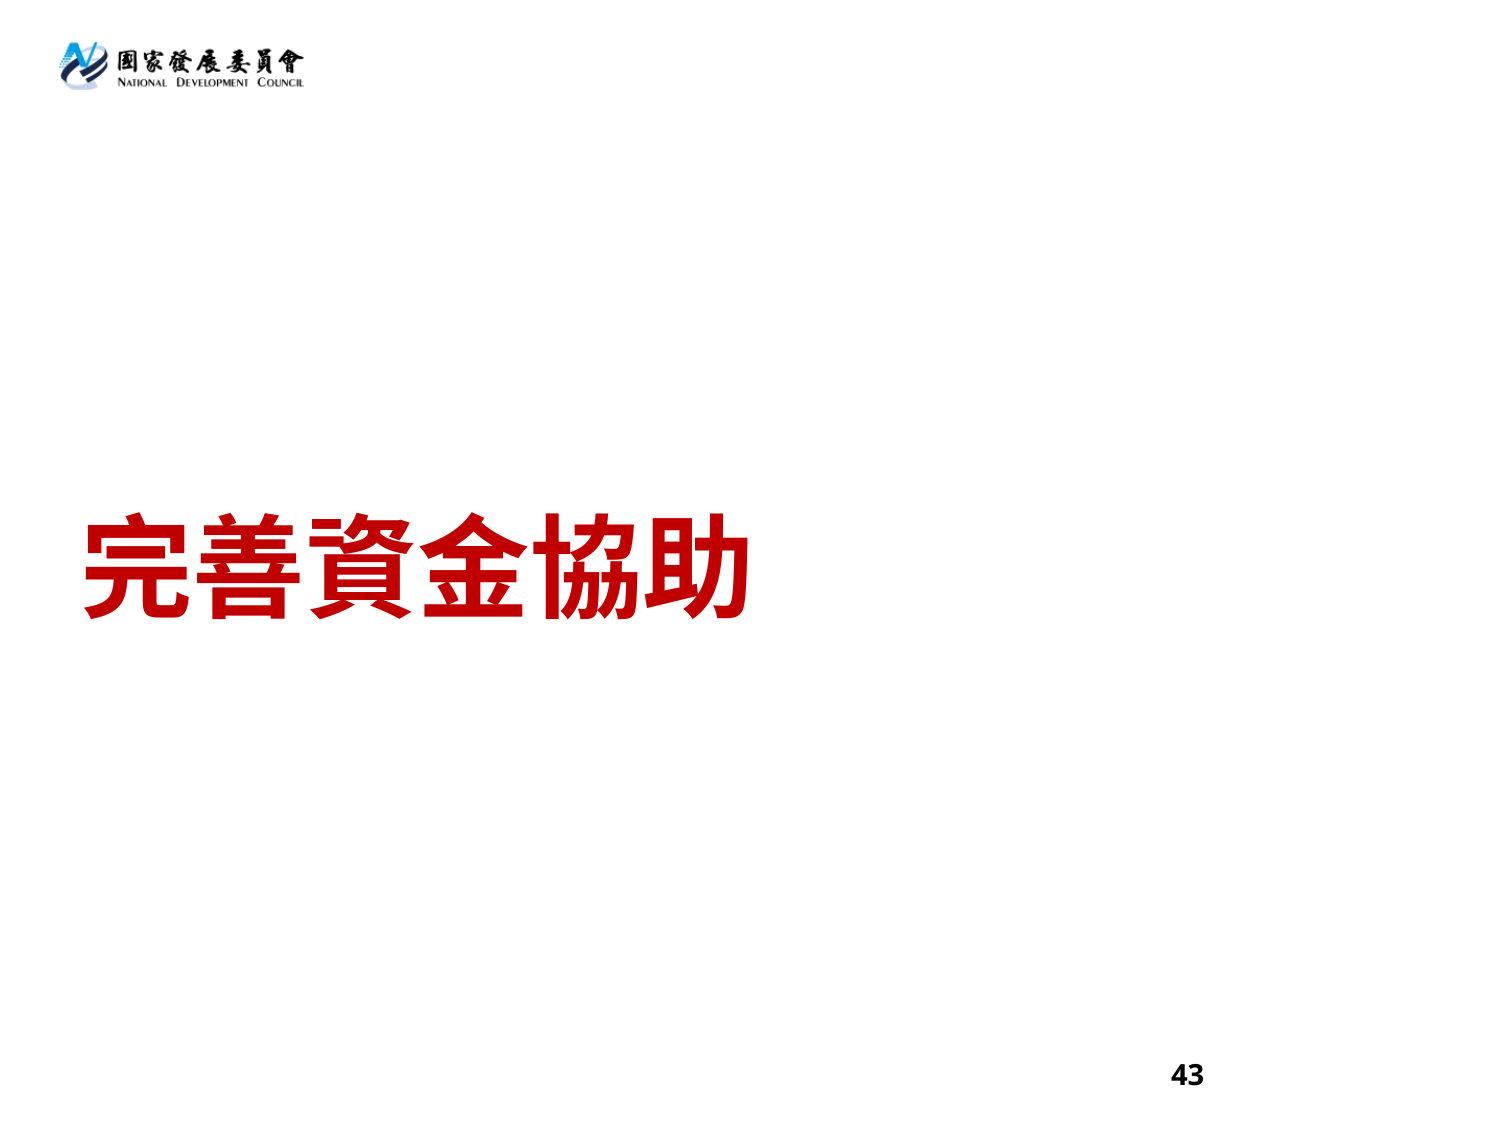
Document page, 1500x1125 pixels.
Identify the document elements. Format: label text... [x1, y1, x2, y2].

title 完善資金協助 [64, 479, 1465, 668]
text_box 43 [1156, 1045, 1500, 1106]
